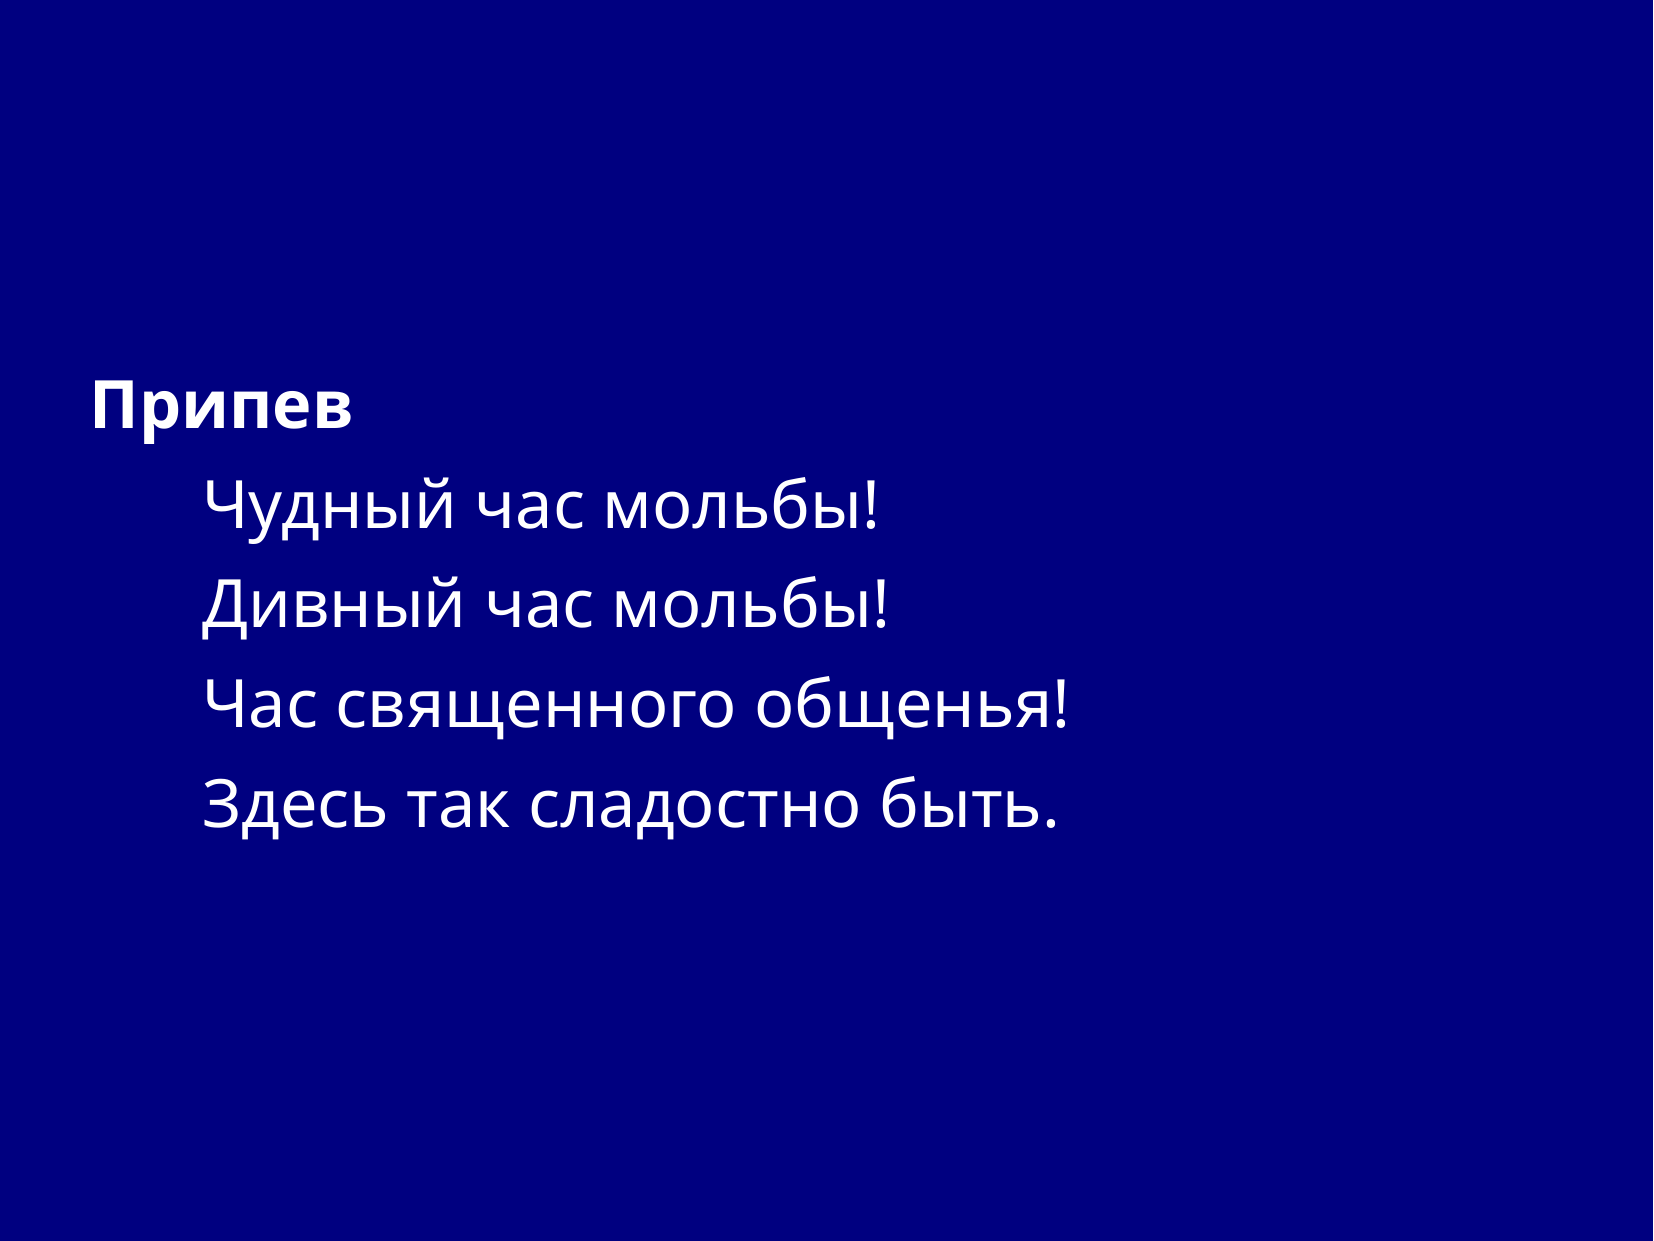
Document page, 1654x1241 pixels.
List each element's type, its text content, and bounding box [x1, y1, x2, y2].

text_box Припев Чудный час мольбы! Дивный час мольбы! Час священного общенья! Здесь так сладостно быть. [75, 150, 1576, 1163]
